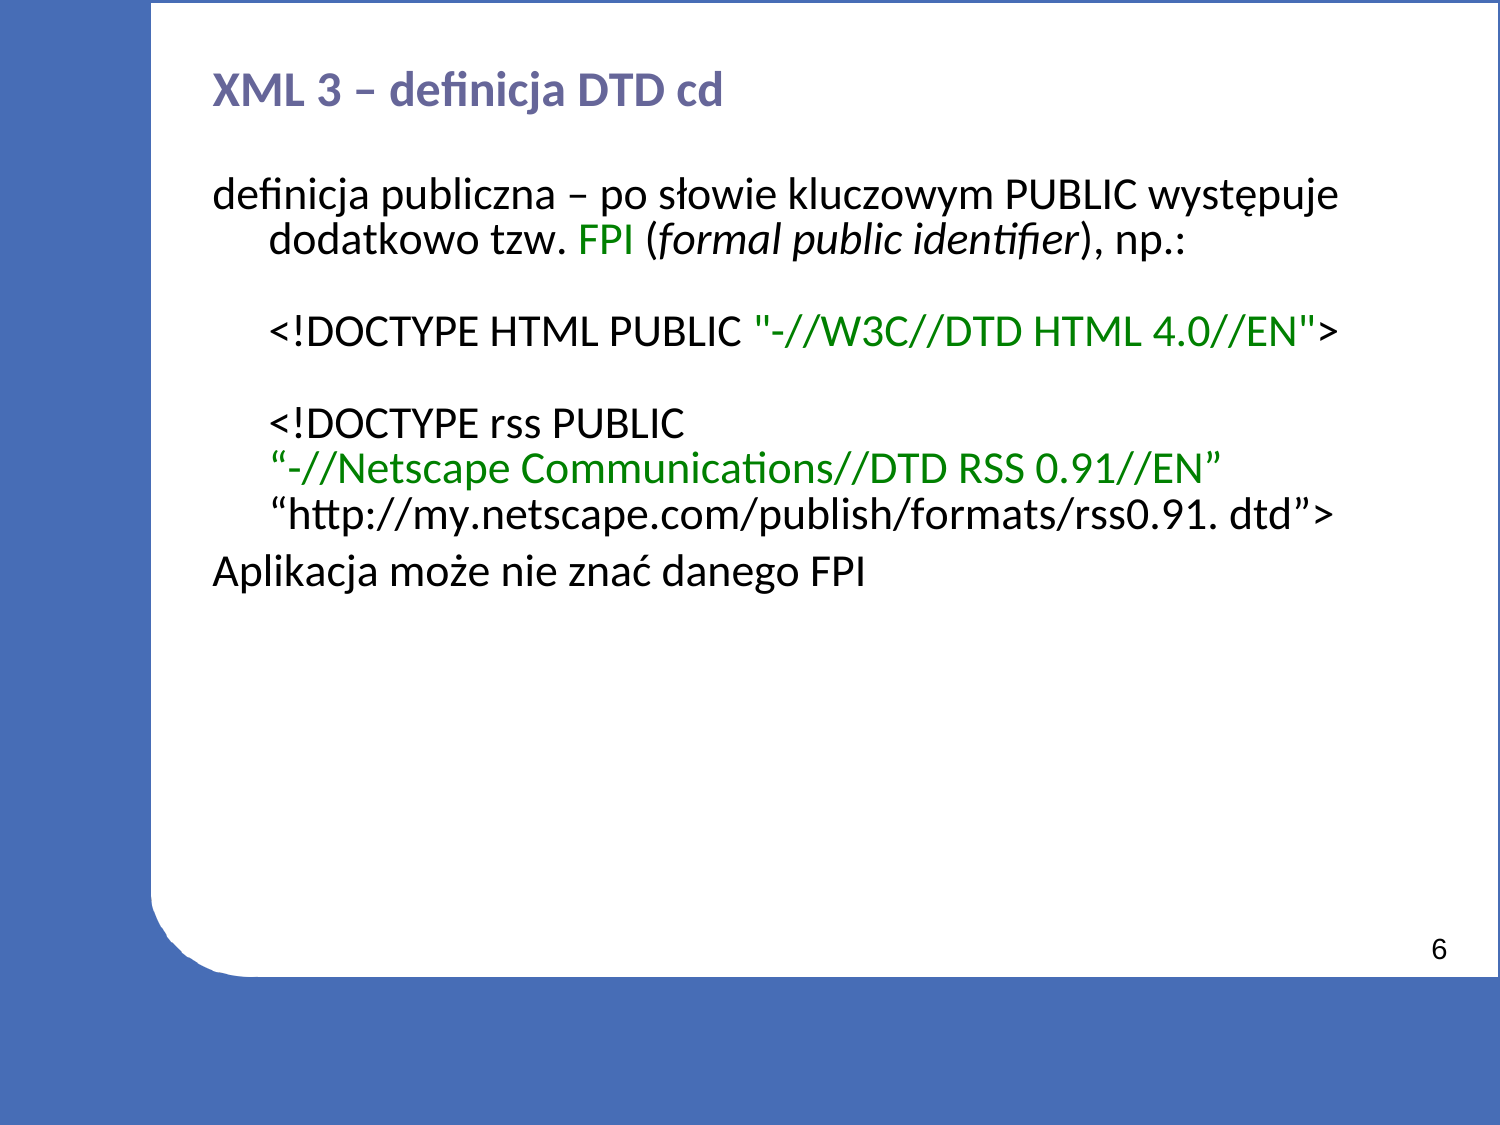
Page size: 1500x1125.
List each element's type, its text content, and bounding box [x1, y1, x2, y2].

title XML 3 – definicja DTD cd [212, 24, 1447, 164]
list definicja publiczna – po słowie kluczowym PUBLIC występuje dodatkowo tzw. FPI (formal public identifier), np.: <!DOCTYPE HTML PUBLIC "-//W3C//DTD HTML 4.0//EN"> <!DOCTYPE rss PUBLIC “-//Netscape Communications//DTD RSS 0.91//EN” “http://my.netscape.com/publish/formats/rss0.91. dtd”> Aplikacja może nie znać danego FPI [212, 174, 1448, 911]
picture [0, 0, 1500, 1125]
